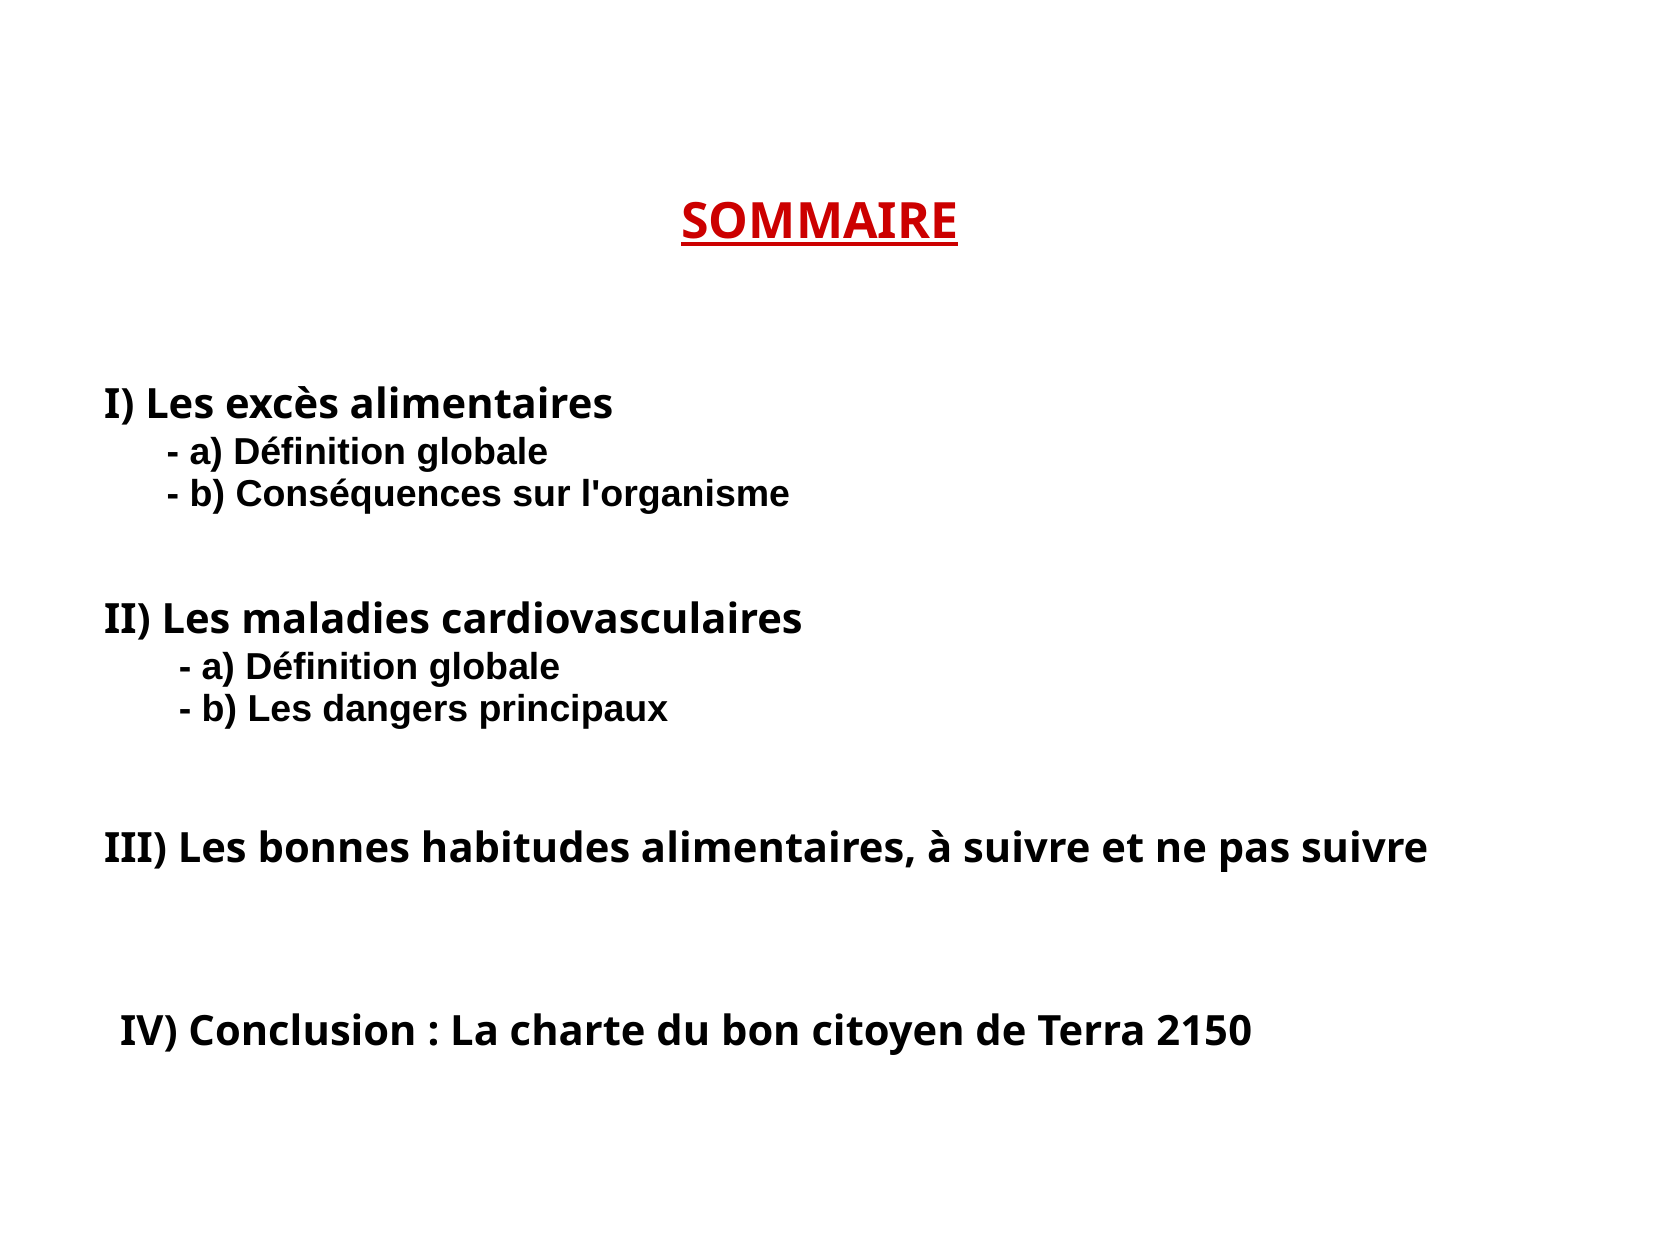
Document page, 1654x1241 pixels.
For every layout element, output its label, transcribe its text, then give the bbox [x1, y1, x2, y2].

subtitle SOMMAIRE I) Les excès alimentaires - a) Définition globale - b) Conséquences sur l'organisme II) Les maladies cardiovasculaires - a) Définition globale - b) Les dangers principaux III) Les bonnes habitudes alimentaires, à suivre et ne pas suivre IV) Conclusion : La charte du bon citoyen de Terra 2150 [82, 181, 1571, 1119]
